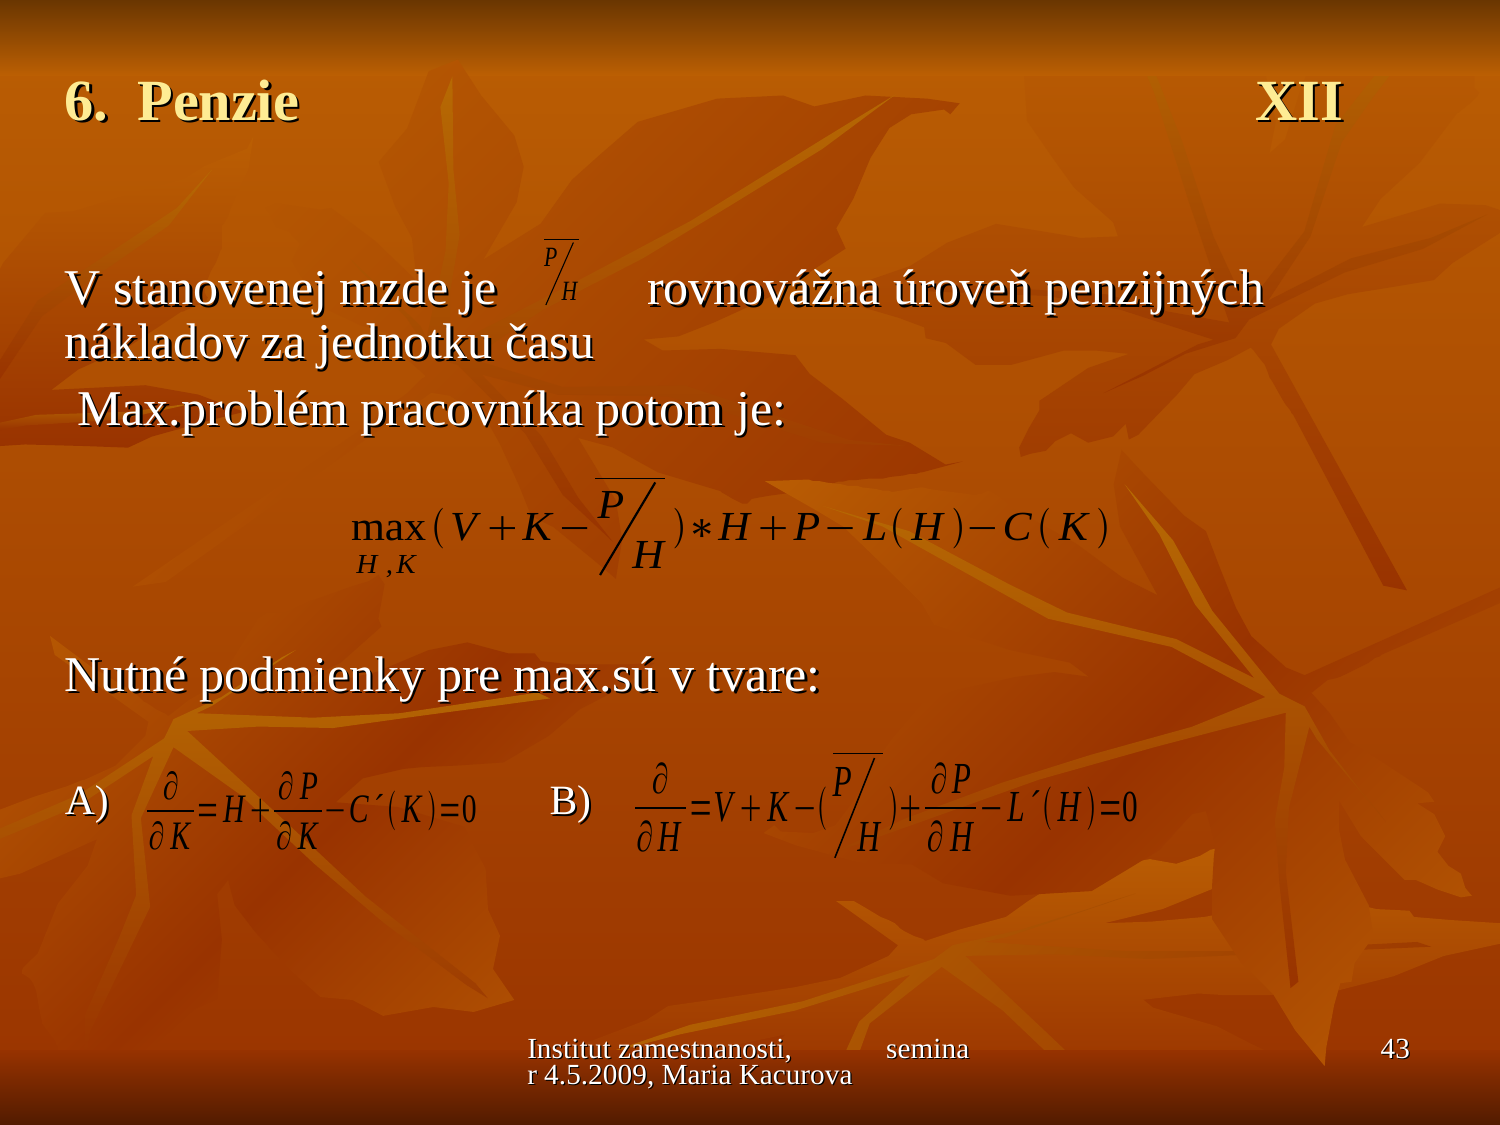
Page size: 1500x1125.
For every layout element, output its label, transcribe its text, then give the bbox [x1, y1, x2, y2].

chart [624, 750, 1150, 861]
text_box V stanovenej mzde je rovnovážna úroveň penzijných nákladov za jednotku času Max.problém pracovníka potom je: Nutné podmienky pre max.sú v tvare: A) B) [49, 187, 1413, 965]
chart [537, 237, 588, 307]
list [49, 249, 1425, 1001]
chart [137, 762, 488, 859]
chart [337, 474, 1126, 580]
title 6. Penzie XII [49, 54, 1413, 187]
